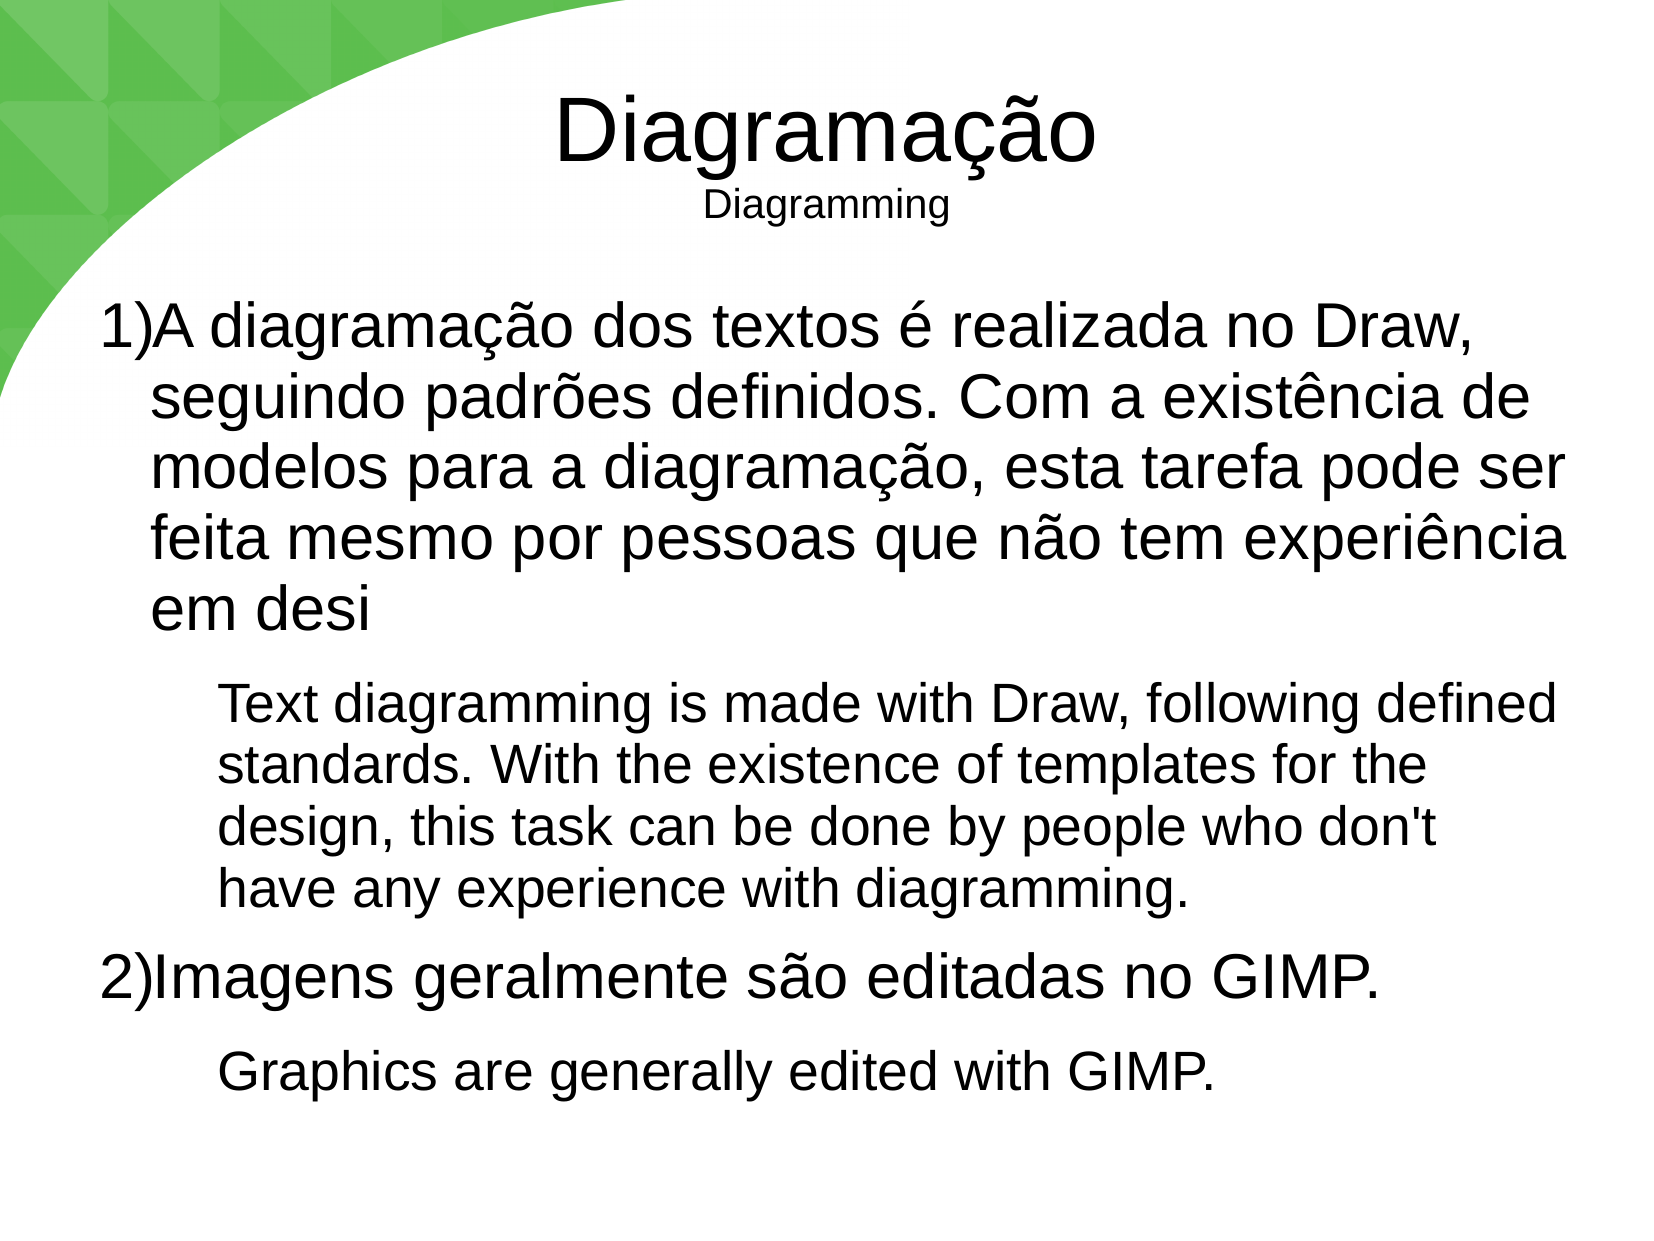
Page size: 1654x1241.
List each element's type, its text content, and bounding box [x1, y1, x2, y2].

list A diagramação dos textos é realizada no Draw, seguindo padrões definidos. Com a existência de modelos para a diagramação, esta tarefa pode ser feita mesmo por pessoas que não tem experiência em desi Text diagramming is made with Draw, following defined standards. With the existence of templates for the design, this task can be done by people who don't have any experience with diagramming. Imagens geralmente são editadas no GIMP. Graphics are generally edited with GIMP. [82, 290, 1571, 1109]
title Diagramação Diagramming [82, 49, 1571, 257]
